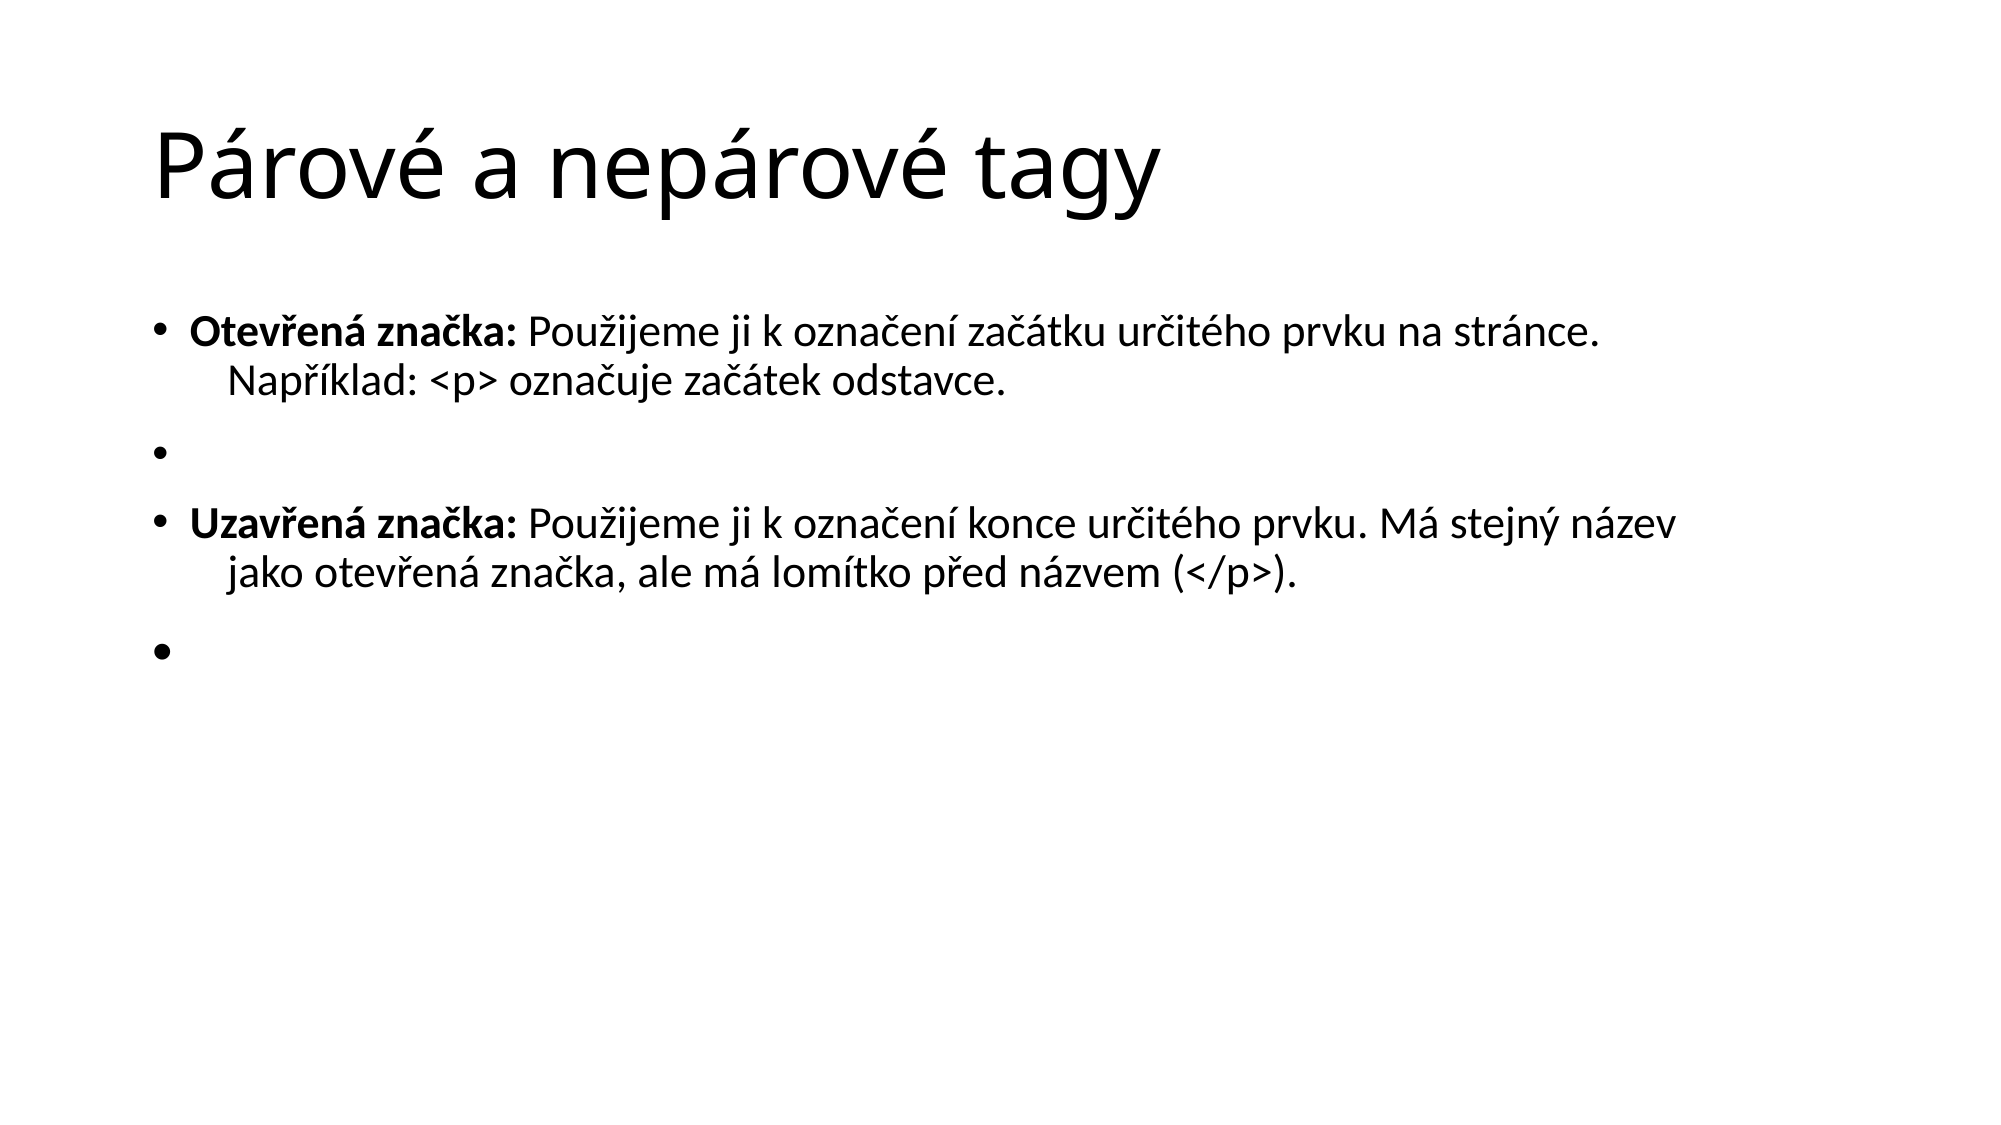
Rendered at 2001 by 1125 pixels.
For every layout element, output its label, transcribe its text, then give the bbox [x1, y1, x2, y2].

title Párové a nepárové tagy [137, 59, 1863, 278]
list Otevřená značka: Použijeme ji k označení začátku určitého prvku na stránce. Například: <p> označuje začátek odstavce. Uzavřená značka: Použijeme ji k označení konce určitého prvku. Má stejný název jako otevřená značka, ale má lomítko před názvem (</p>). [137, 299, 1863, 1014]
